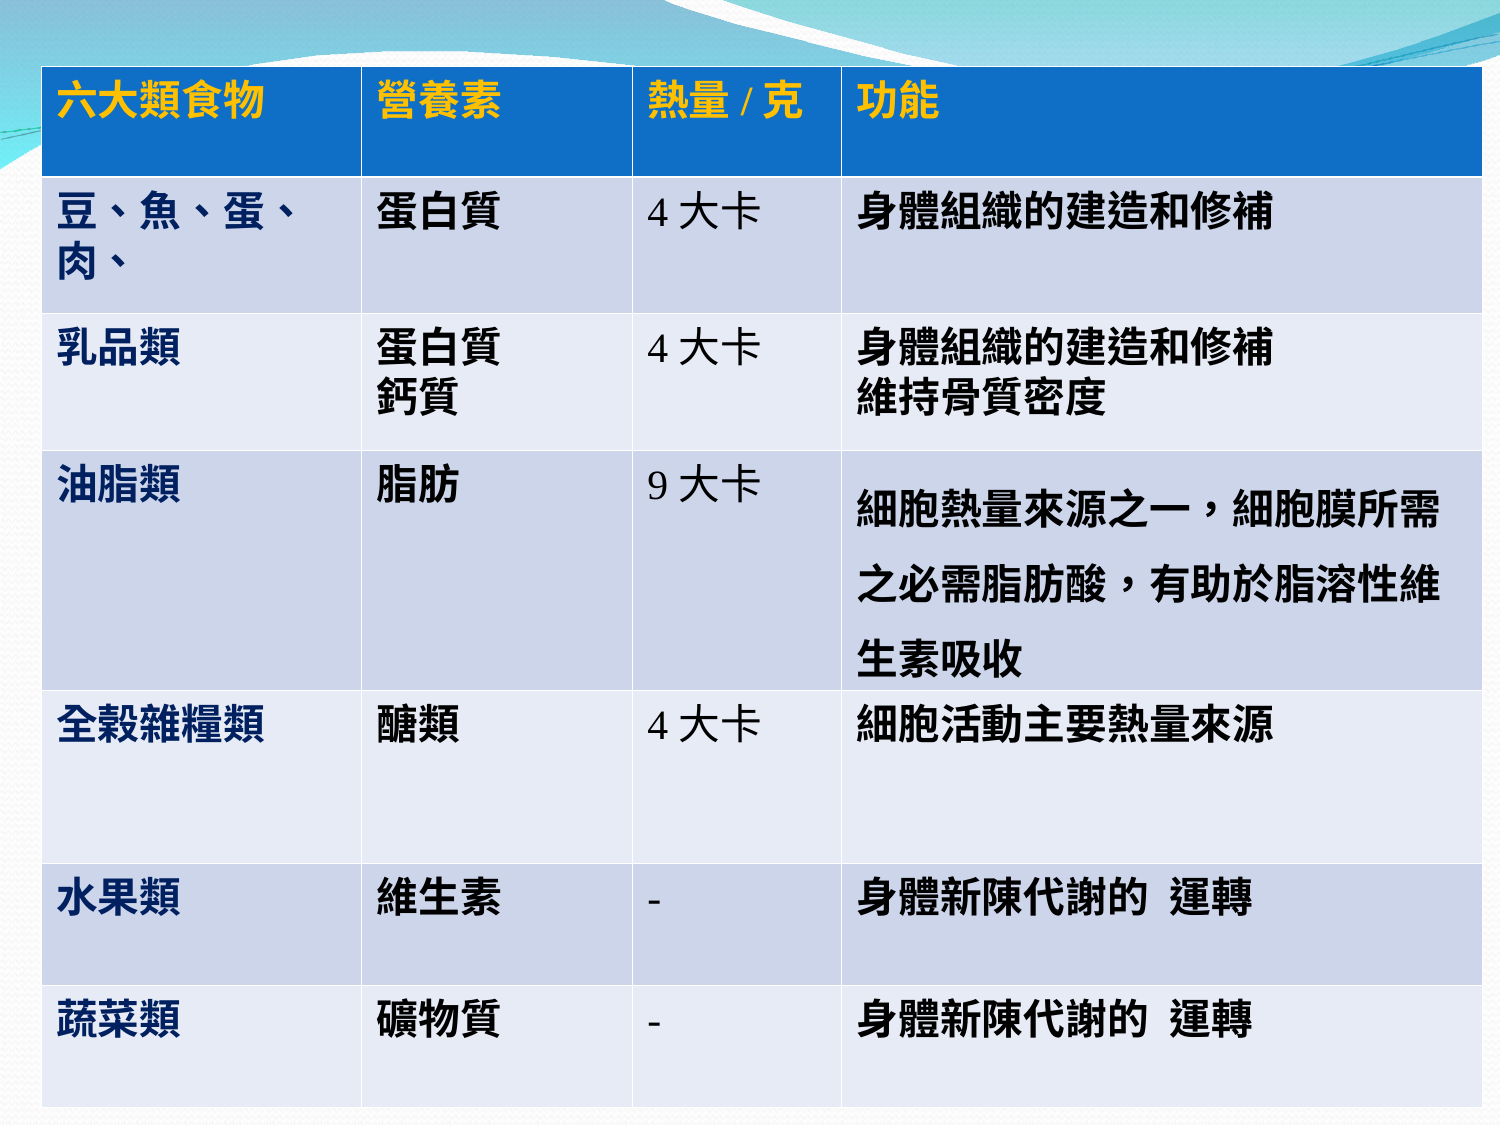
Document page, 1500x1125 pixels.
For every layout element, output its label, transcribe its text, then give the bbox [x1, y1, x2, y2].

table_header 營養素 [362, 67, 632, 176]
table_cell 身體新陳代謝的 運轉 [842, 986, 1482, 1107]
table_cell 身體組織的建造和修補 [842, 178, 1482, 313]
table_cell 蛋白質 鈣質 [362, 314, 632, 450]
table_cell 油脂類 [42, 451, 361, 690]
table_cell 身體新陳代謝的 運轉 [842, 864, 1482, 985]
table_cell 9大卡 [633, 451, 841, 690]
table_cell - [633, 864, 841, 985]
table_cell 醣類 [362, 691, 632, 863]
table_cell 4大卡 [633, 691, 841, 863]
table_header 功能 [842, 67, 1482, 176]
table_cell 細胞活動主要熱量來源 [842, 691, 1482, 863]
table_cell 身體組織的建造和修補 維持骨質密度 [842, 314, 1482, 450]
table_header 六大類食物 [42, 67, 361, 176]
table_cell 維生素 [362, 864, 632, 985]
table_header 熱量/克 [633, 67, 841, 176]
table_cell 蛋白質 [362, 178, 632, 313]
table_cell 細胞熱量來源之一，細胞膜所需之必需脂肪酸，有助於脂溶性維生素吸收 [842, 451, 1482, 690]
table_cell 蔬菜類 [42, 986, 361, 1107]
table_cell 4大卡 [633, 178, 841, 313]
table_cell 豆、魚、蛋、肉、 [42, 178, 361, 313]
table_cell 乳品類 [42, 314, 361, 450]
table_cell 脂肪 [362, 451, 632, 690]
table_cell 礦物質 [362, 986, 632, 1107]
table_cell 全榖雜糧類 [42, 691, 361, 863]
picture [0, 0, 1500, 1125]
table_cell 4大卡 [633, 314, 841, 450]
table_cell 水果類 [42, 864, 361, 985]
table_cell - [633, 986, 841, 1107]
